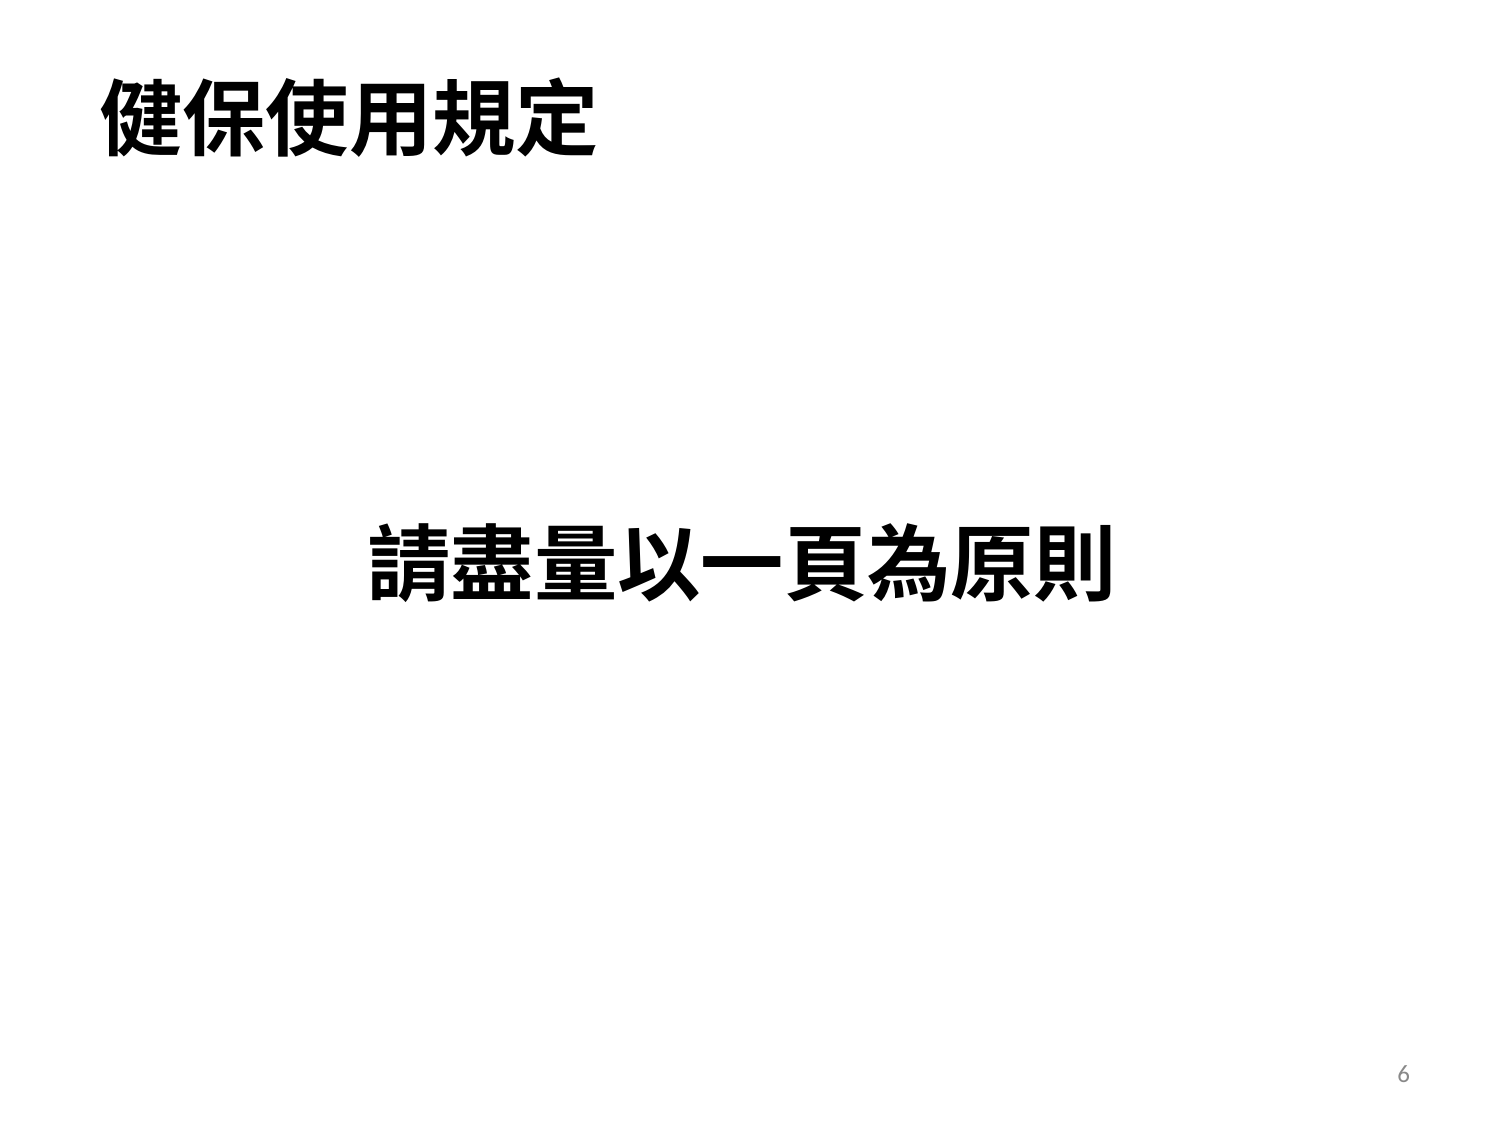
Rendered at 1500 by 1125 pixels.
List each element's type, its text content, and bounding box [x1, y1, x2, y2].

text_box <編號> [1074, 1042, 1426, 1103]
text_box 請盡量以一頁為原則 [353, 503, 1133, 619]
text_box 健保使用規定 [84, 58, 615, 175]
